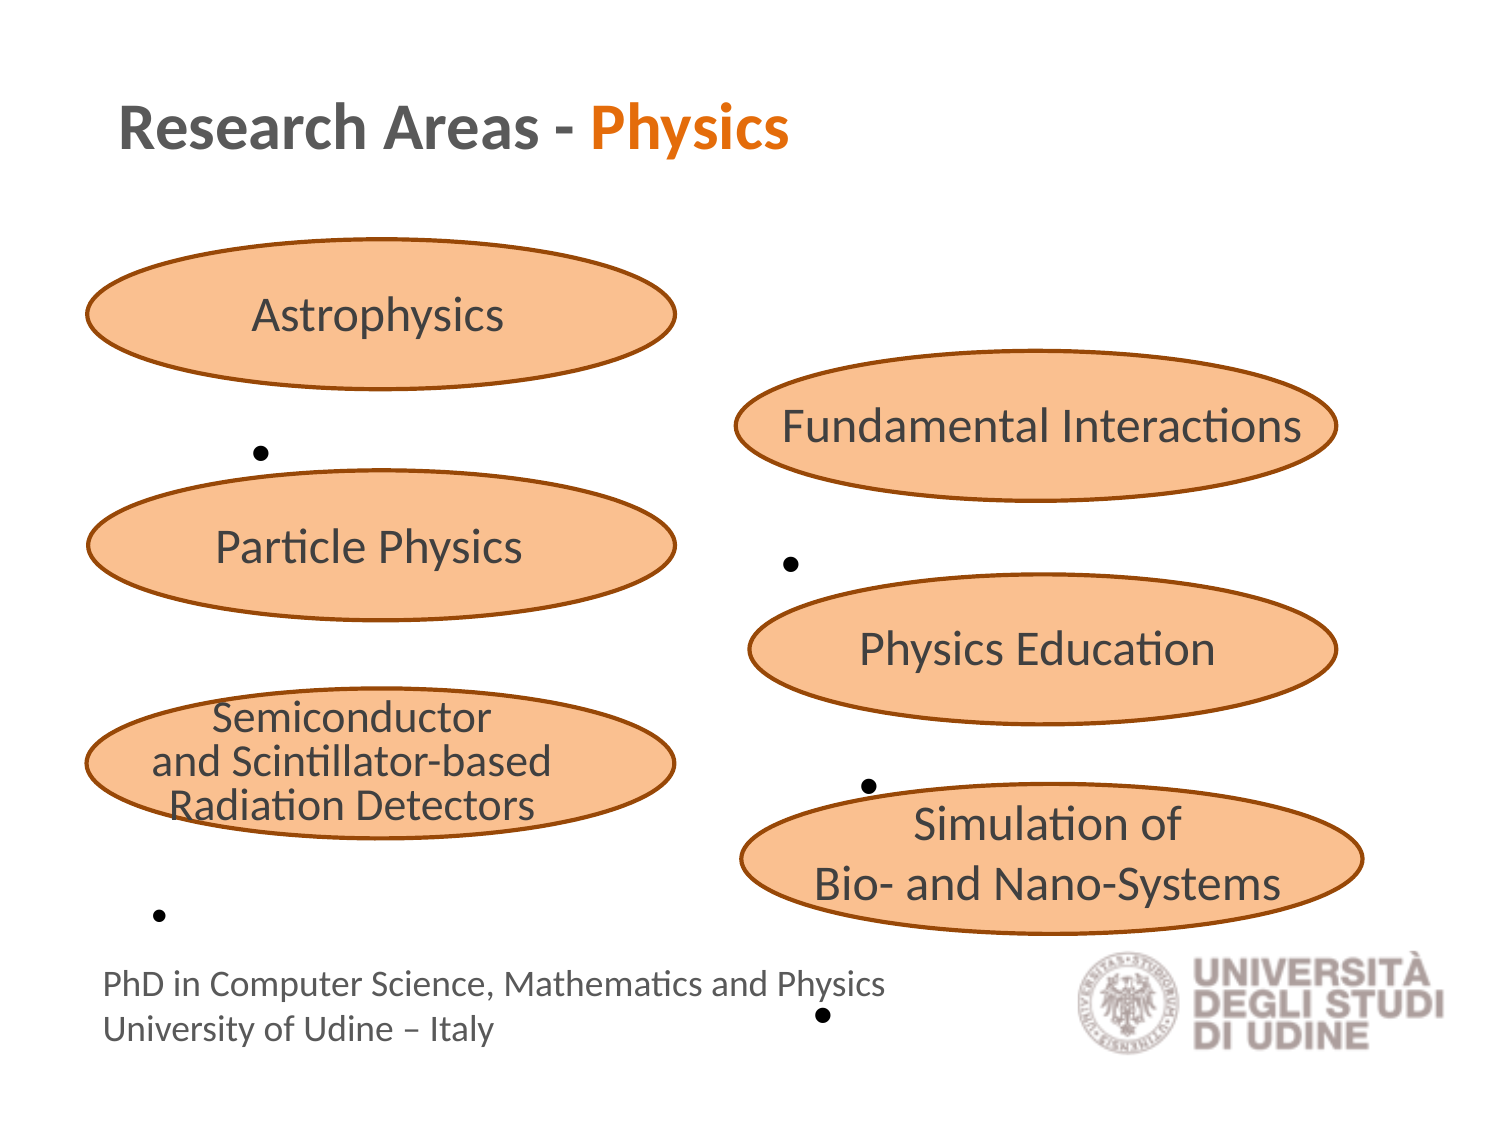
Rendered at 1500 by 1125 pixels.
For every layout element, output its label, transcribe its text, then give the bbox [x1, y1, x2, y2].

text_box [88, 470, 676, 621]
text_box [741, 815, 799, 903]
text_box [749, 574, 1337, 725]
text_box Astrophysics [236, 280, 527, 351]
text_box [86, 721, 136, 806]
text_box [775, 463, 1297, 501]
text_box [638, 727, 675, 800]
text_box Particle Physics [200, 505, 564, 585]
text_box [735, 393, 766, 459]
text_box [87, 239, 676, 390]
picture [1076, 950, 1447, 1058]
text_box [1324, 404, 1337, 448]
text_box Fundamental Interactions [766, 392, 1324, 463]
text_box Physics Education [844, 614, 1242, 685]
text_box [768, 350, 1304, 392]
title PhD in Computer Science, Mathematics and Physics University of Udine – Italy [87, 928, 938, 1079]
text_box [860, 918, 1243, 934]
text_box Semiconductor and Scintillator-based Radiation Detectors [136, 689, 638, 840]
text_box Research Areas - Physics [103, 75, 1379, 188]
text_box [896, 783, 1208, 794]
text_box Simulation of Bio- and Nano-Systems [799, 794, 1329, 918]
text_box [1329, 825, 1363, 893]
